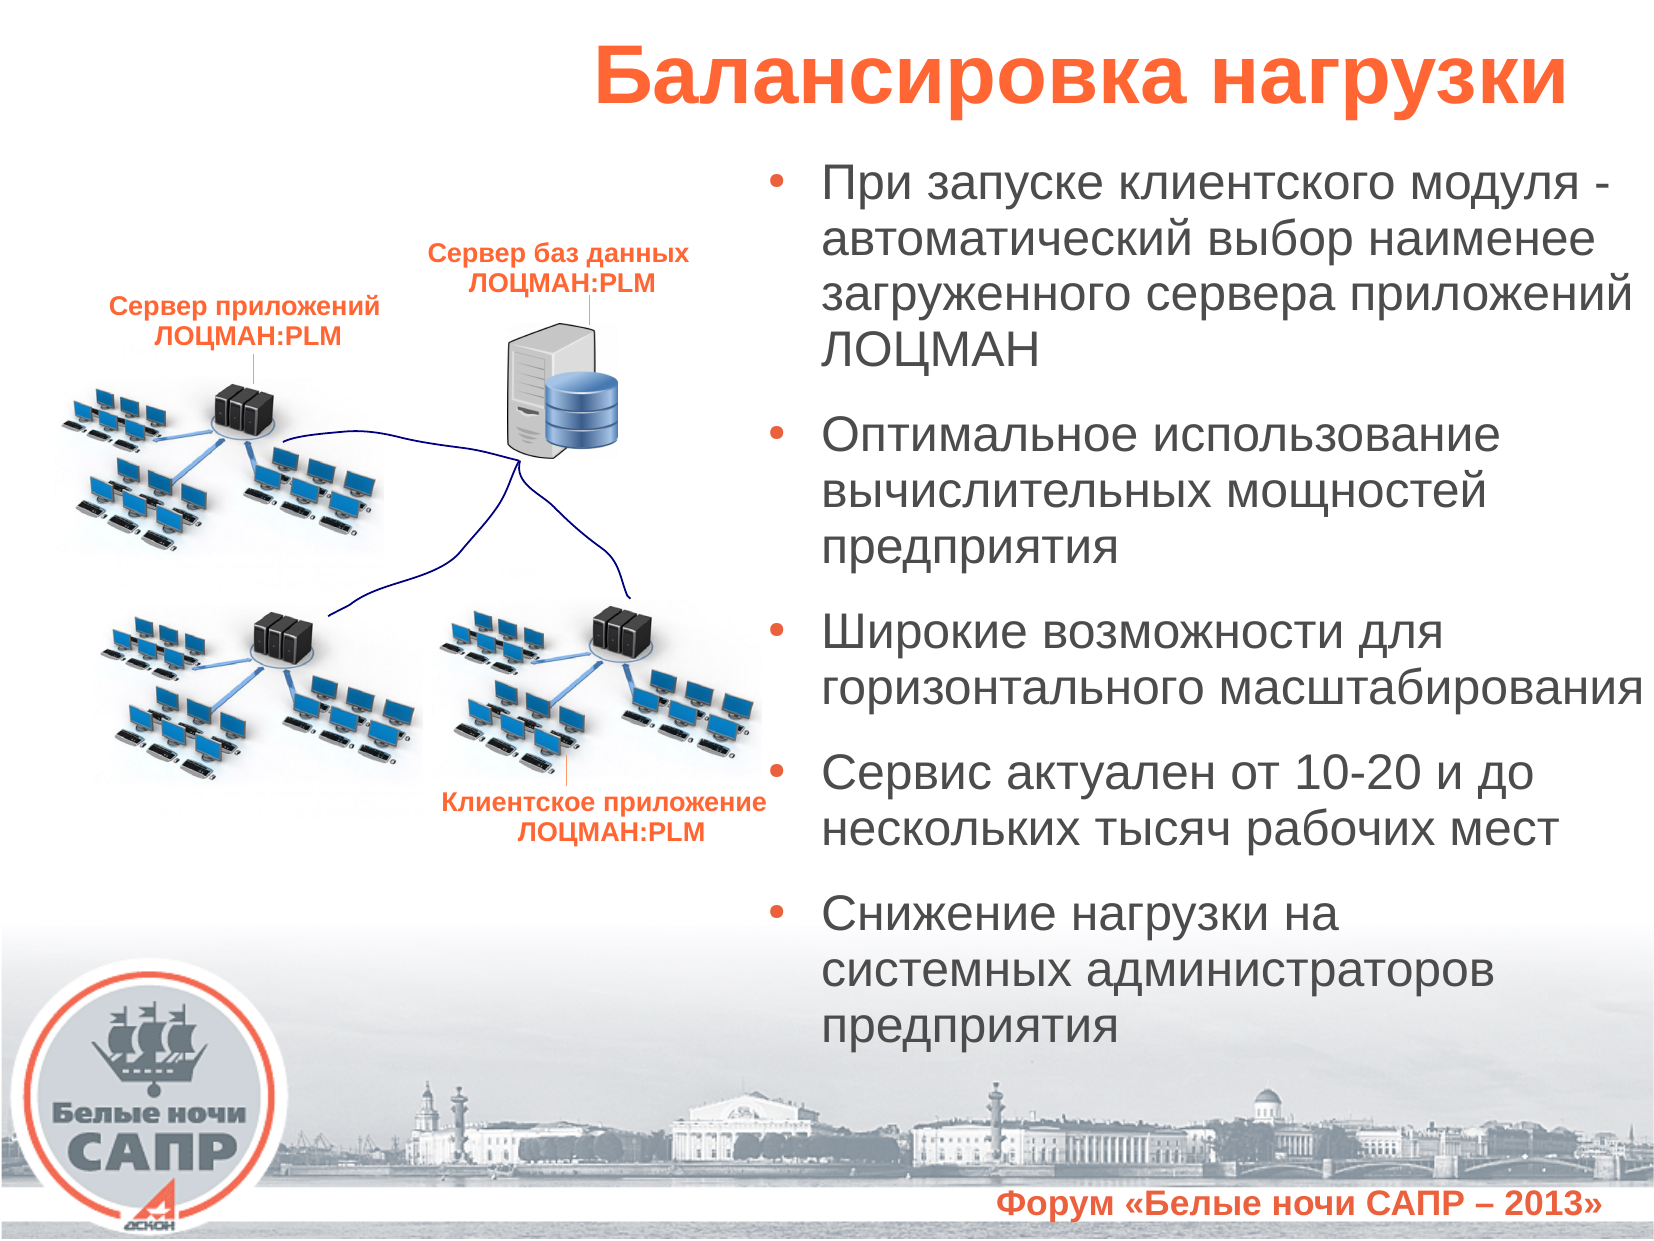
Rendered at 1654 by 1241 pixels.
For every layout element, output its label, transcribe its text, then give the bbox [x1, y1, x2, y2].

list При запуске клиентского модуля - автоматический выбор наименее загруженного сервера приложений ЛОЦМАН Оптимальное использование вычислительных мощностей предприятия Широкие возможности для горизонтального масштабирования Сервис актуален от 10-20 и до нескольких тысяч рабочих мест Снижение нагрузки на системных администраторов предприятия [750, 153, 1654, 1205]
text_box Сервер баз данных ЛОЦМАН:PLM [412, 230, 712, 308]
picture [1, 0, 1654, 1239]
picture [1219, 1207, 1227, 1212]
picture [1530, 1205, 1537, 1211]
text_box Сервер приложений ЛОЦМАН:PLM [94, 283, 404, 361]
picture [1032, 1205, 1041, 1212]
picture [1299, 1205, 1308, 1212]
picture [1151, 1205, 1163, 1211]
picture [1054, 1205, 1062, 1212]
text_box Клиентское приложение ЛОЦМАН:PLM [426, 779, 750, 857]
title Балансировка нагрузки [82, 25, 1571, 125]
